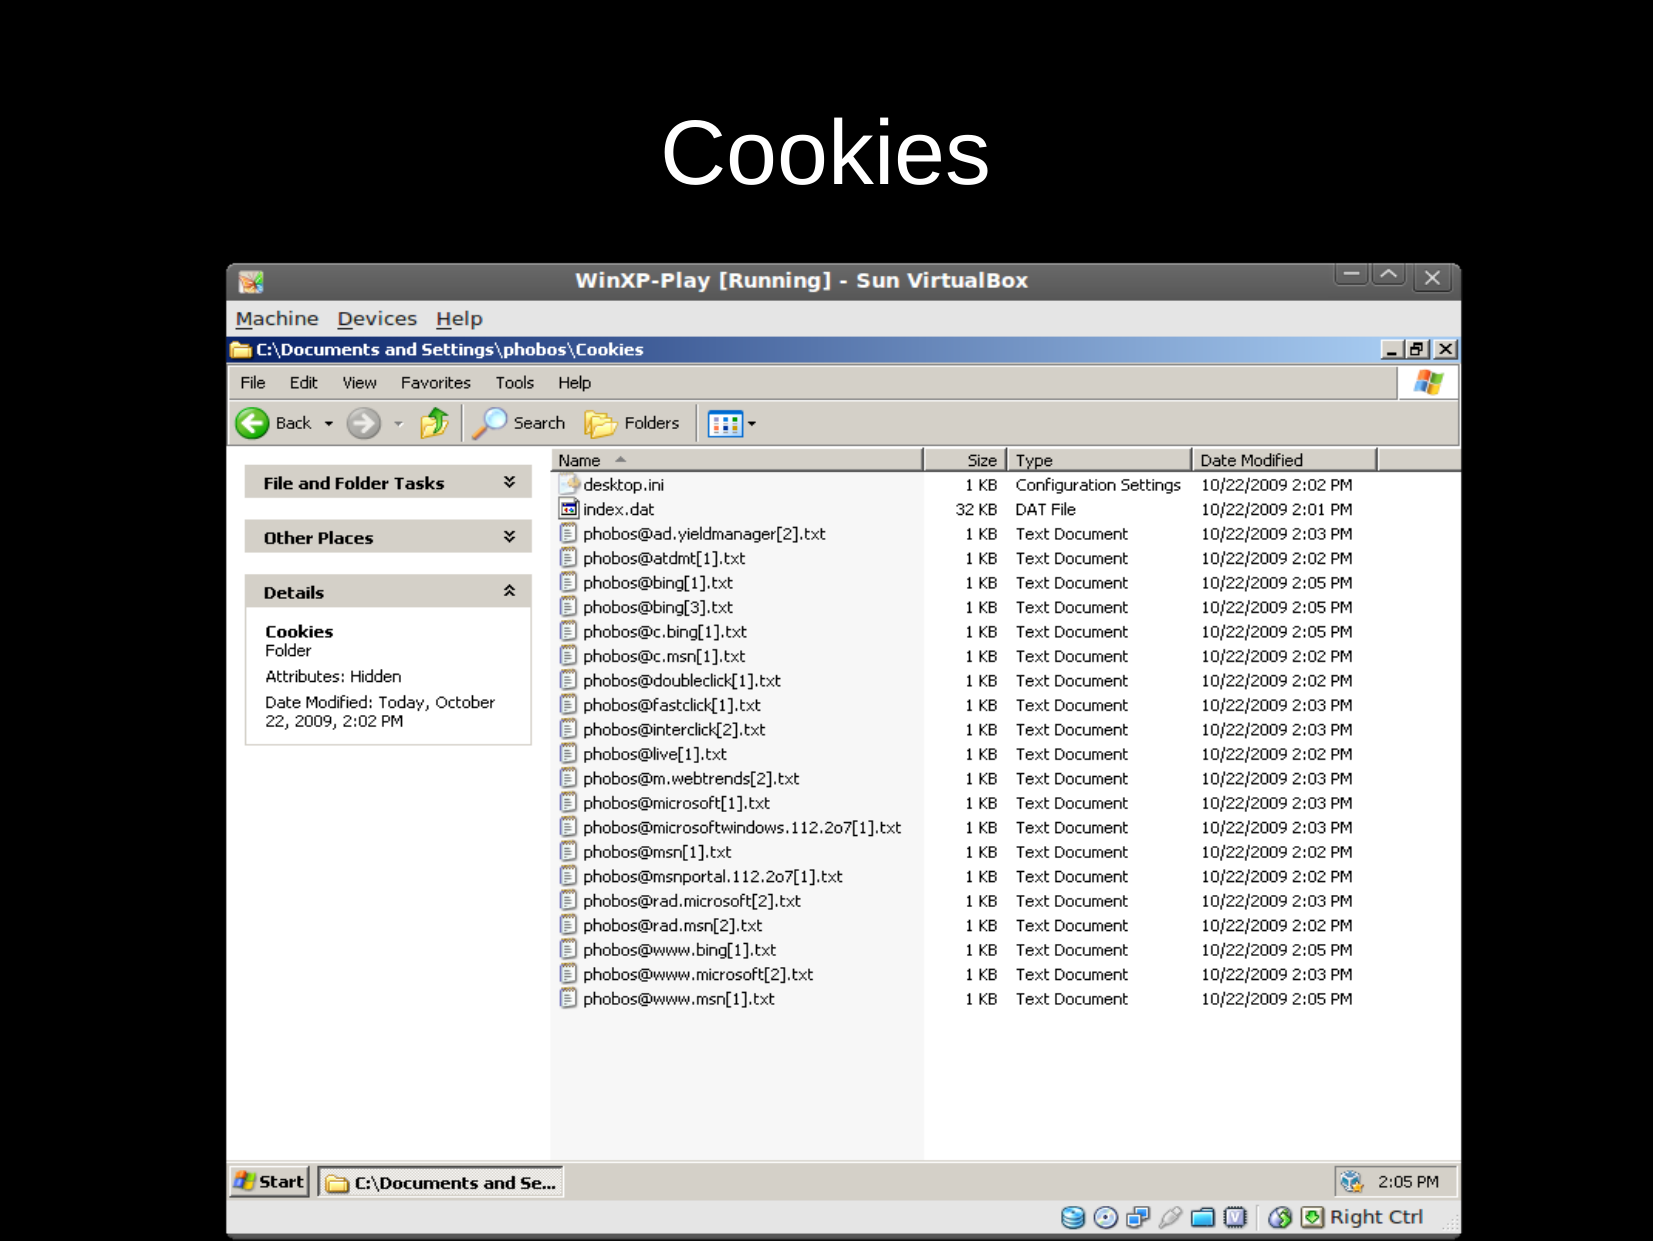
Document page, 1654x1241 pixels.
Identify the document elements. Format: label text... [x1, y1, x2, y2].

picture [225, 262, 1463, 1241]
title Cookies [82, 56, 1571, 250]
